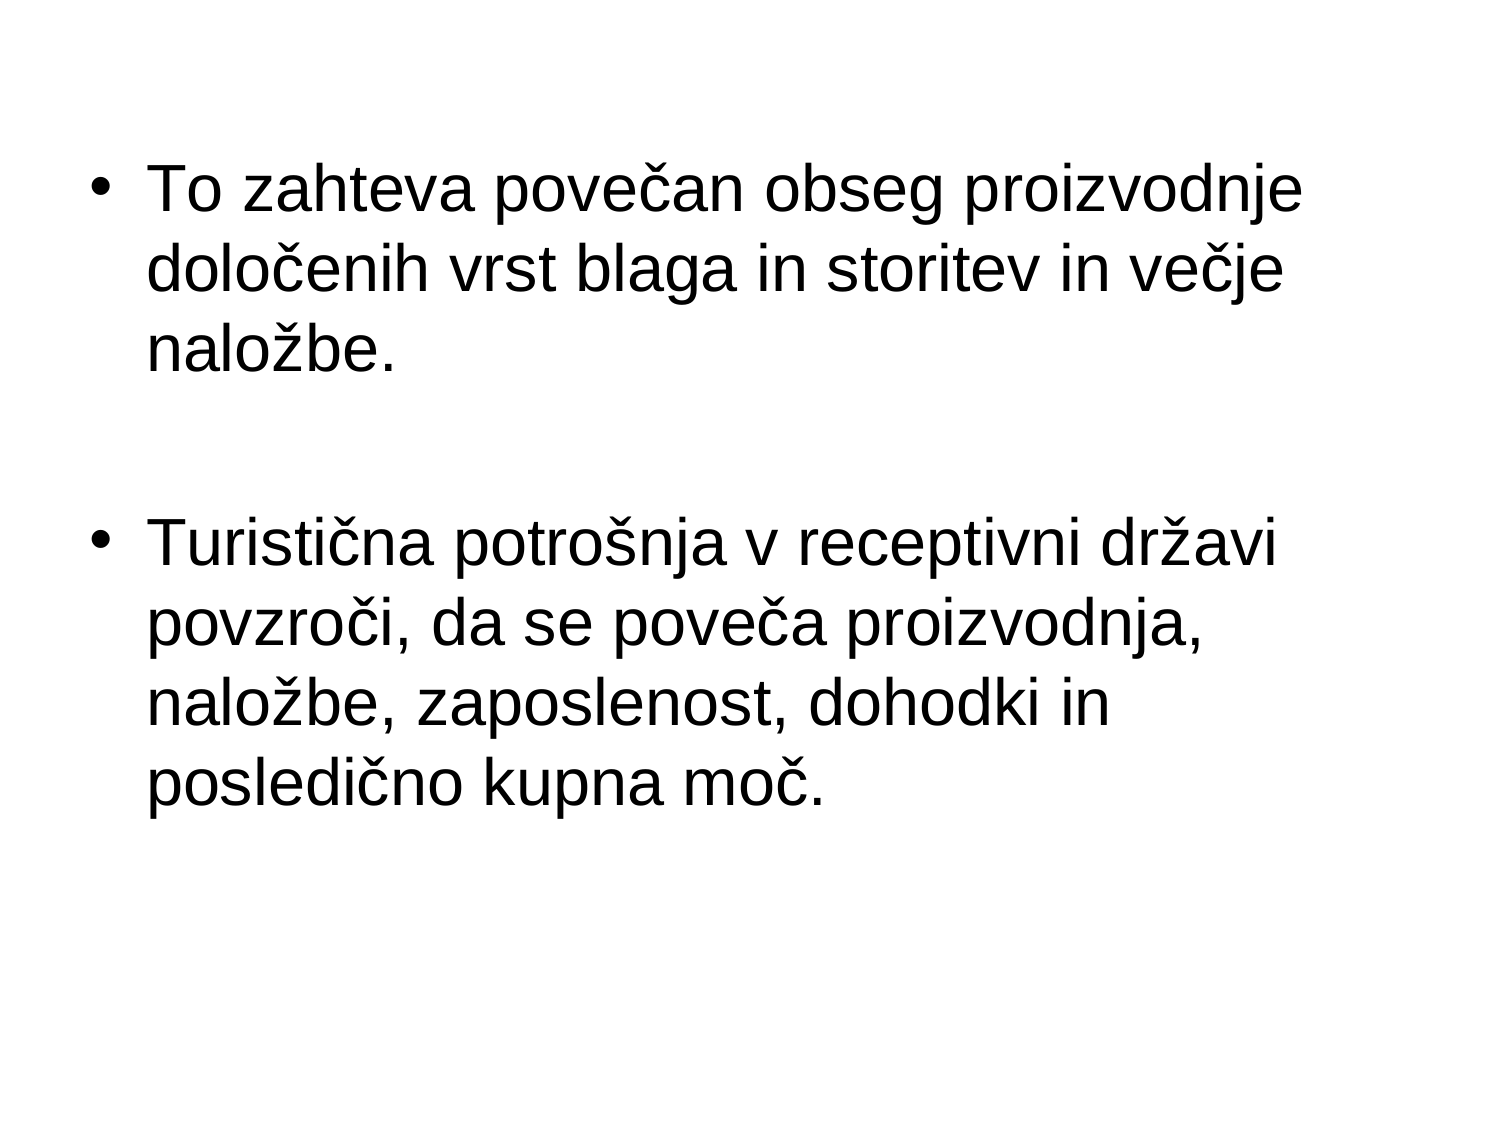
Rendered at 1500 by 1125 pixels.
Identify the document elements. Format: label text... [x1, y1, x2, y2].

list To zahteva povečan obseg proizvodnje določenih vrst blaga in storitev in večje naložbe. Turistična potrošnja v receptivni državi povzroči, da se poveča proizvodnja, naložbe, zaposlenost, dohodki in posledično kupna moč. [75, 137, 1426, 1005]
